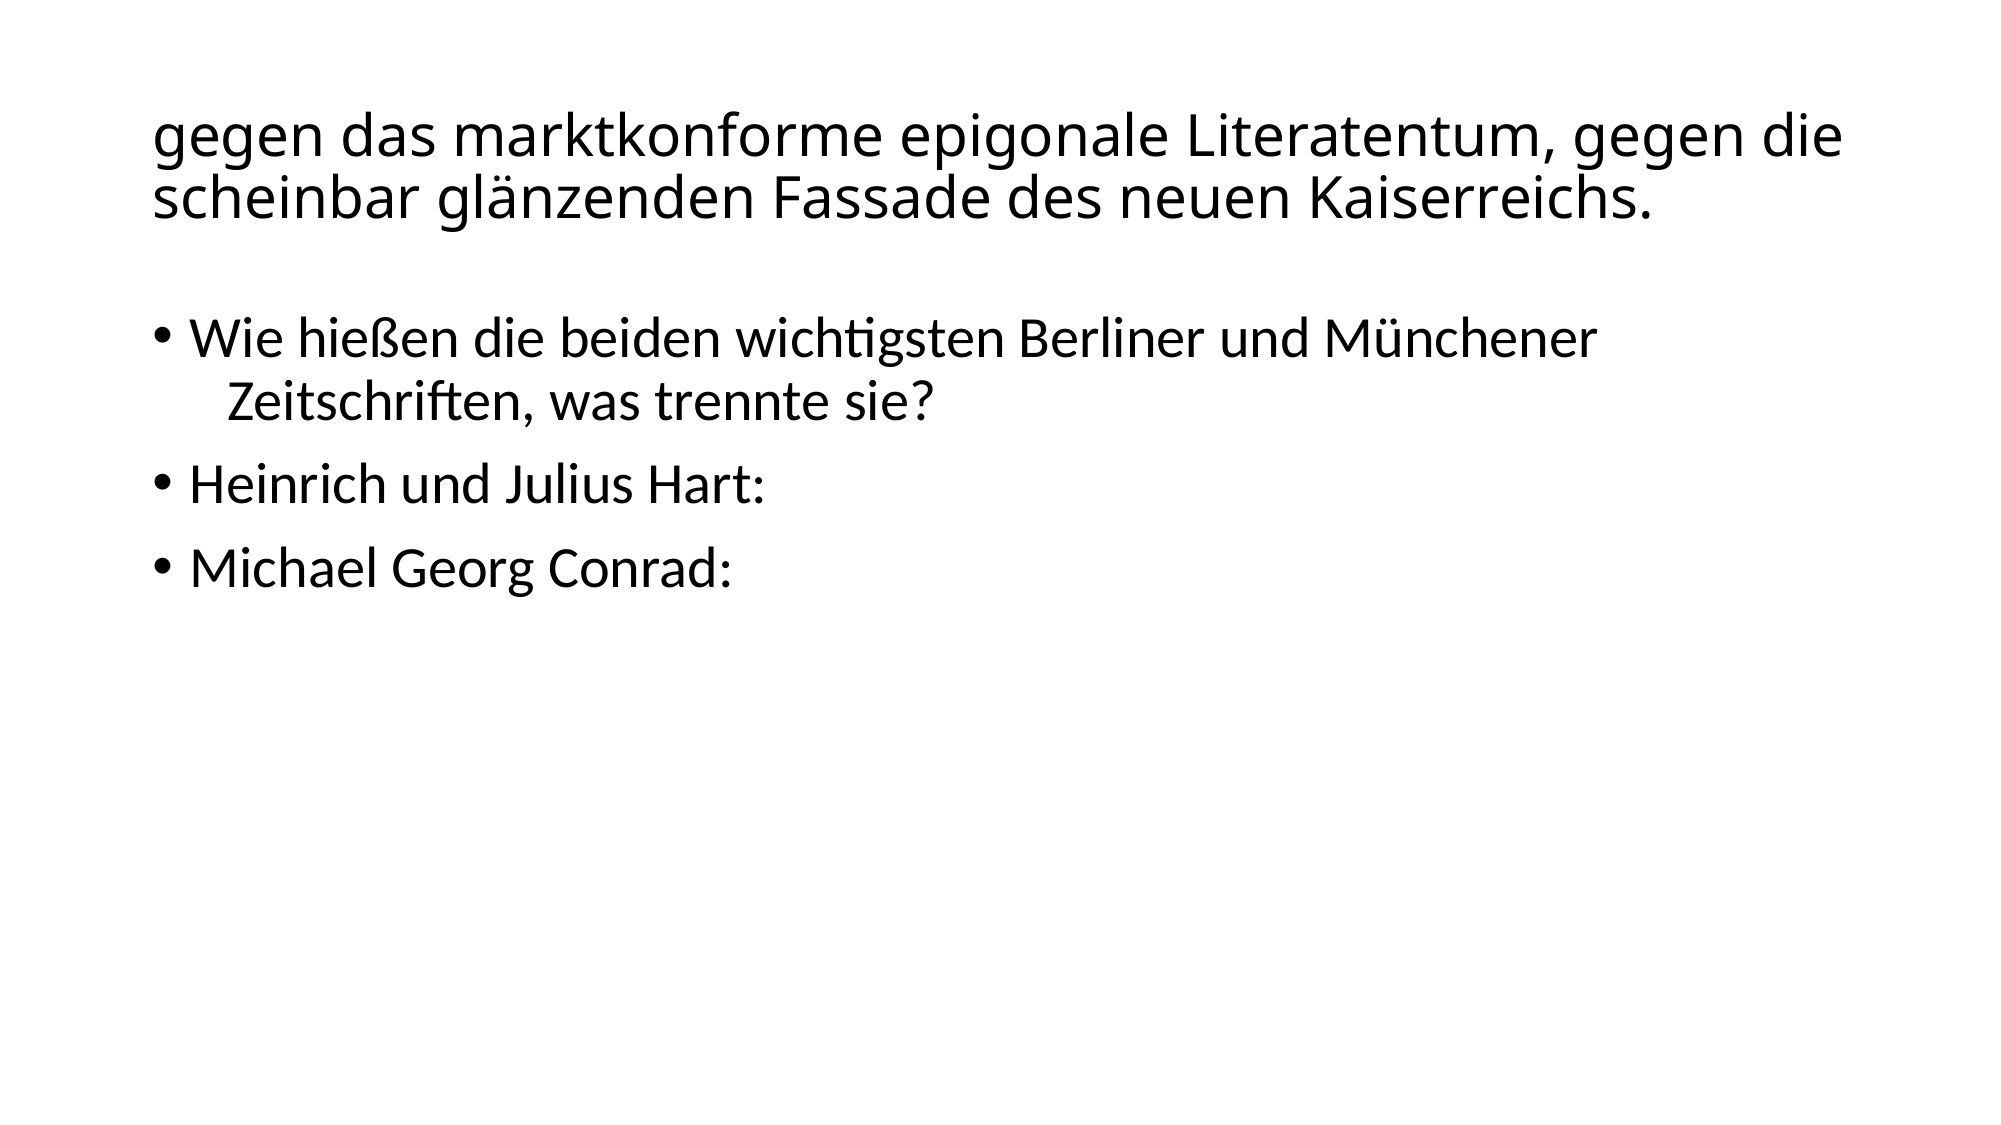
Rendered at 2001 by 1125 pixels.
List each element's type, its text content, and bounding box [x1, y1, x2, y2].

list Wie hießen die beiden wichtigsten Berliner und Münchener Zeitschriften, was trennte sie? Heinrich und Julius Hart: Michael Georg Conrad: [137, 299, 1863, 1014]
title gegen das marktkonforme epigonale Literatentum, gegen die scheinbar glänzenden Fassade des neuen Kaiserreichs. [137, 59, 1863, 278]
